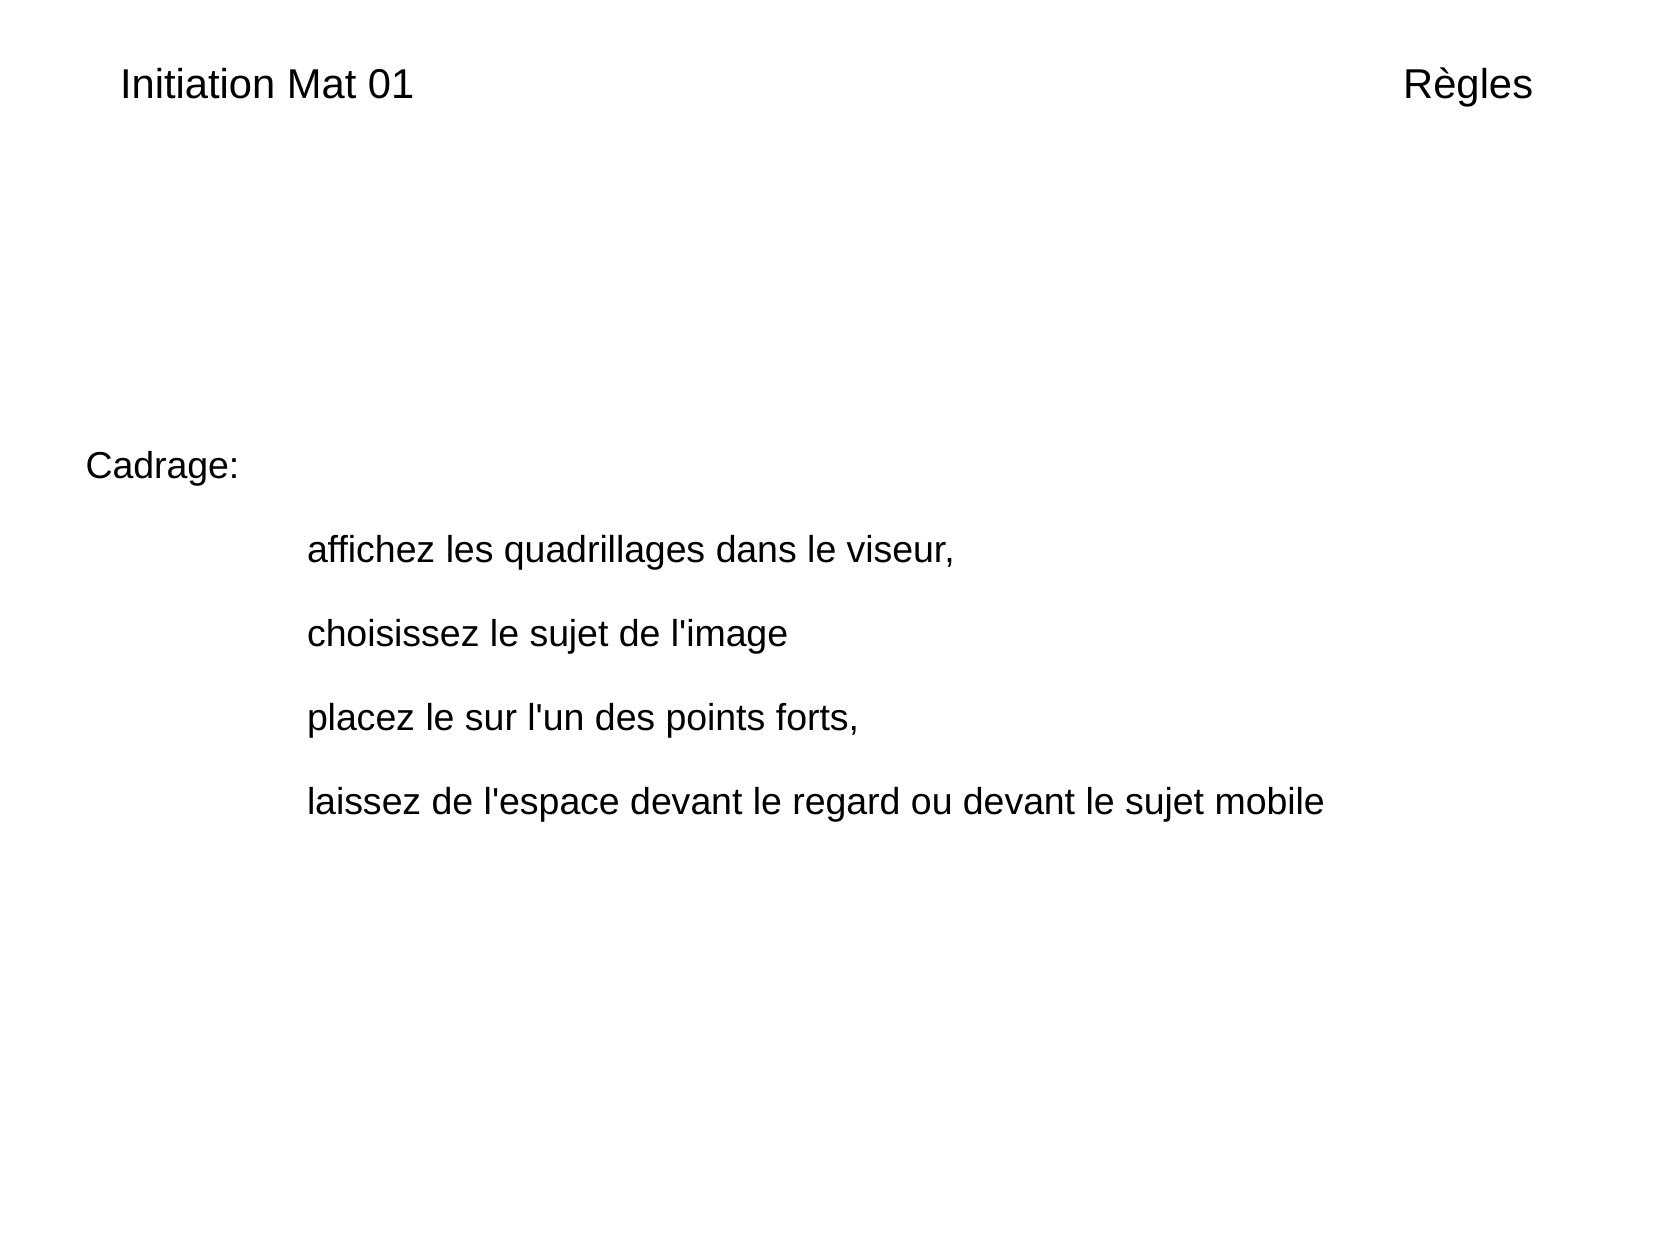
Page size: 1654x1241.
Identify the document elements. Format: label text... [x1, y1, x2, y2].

title Initiation Mat 01 Règles [82, 49, 1571, 119]
text_box Cadrage: affichez les quadrillages dans le viseur, choisissez le sujet de l'image placez le sur l'un des points forts, laissez de l'espace devant le regard ou devant le sujet mobile [70, 437, 1595, 1040]
